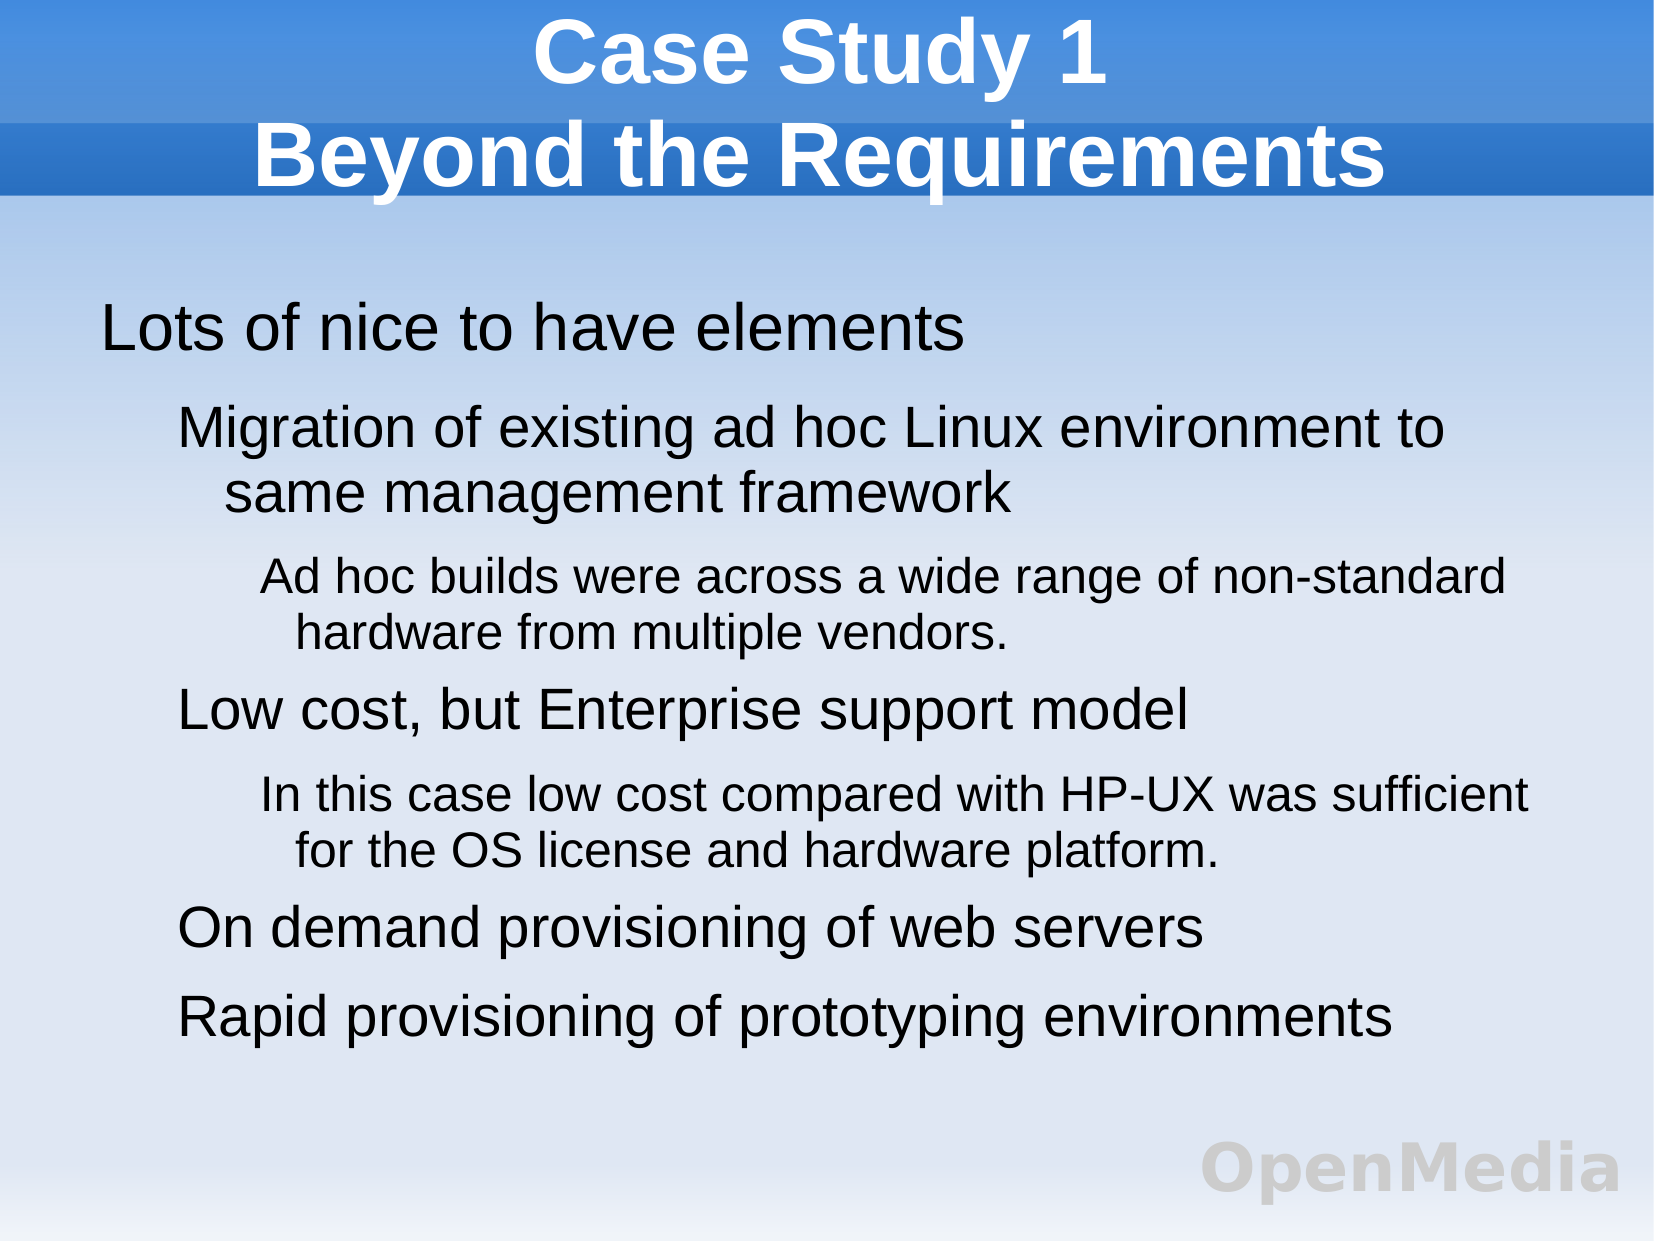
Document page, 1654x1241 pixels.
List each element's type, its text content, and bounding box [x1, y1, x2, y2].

title Case Study 1 Beyond the Requirements [76, 1, 1565, 207]
list Lots of nice to have elements Migration of existing ad hoc Linux environment to same management framework Ad hoc builds were across a wide range of non-standard hardware from multiple vendors. Low cost, but Enterprise support model In this case low cost compared with HP-UX was sufficient for the OS license and hardware platform. On demand provisioning of web servers Rapid provisioning of prototyping environments [82, 290, 1571, 1094]
picture [0, 0, 1654, 1241]
